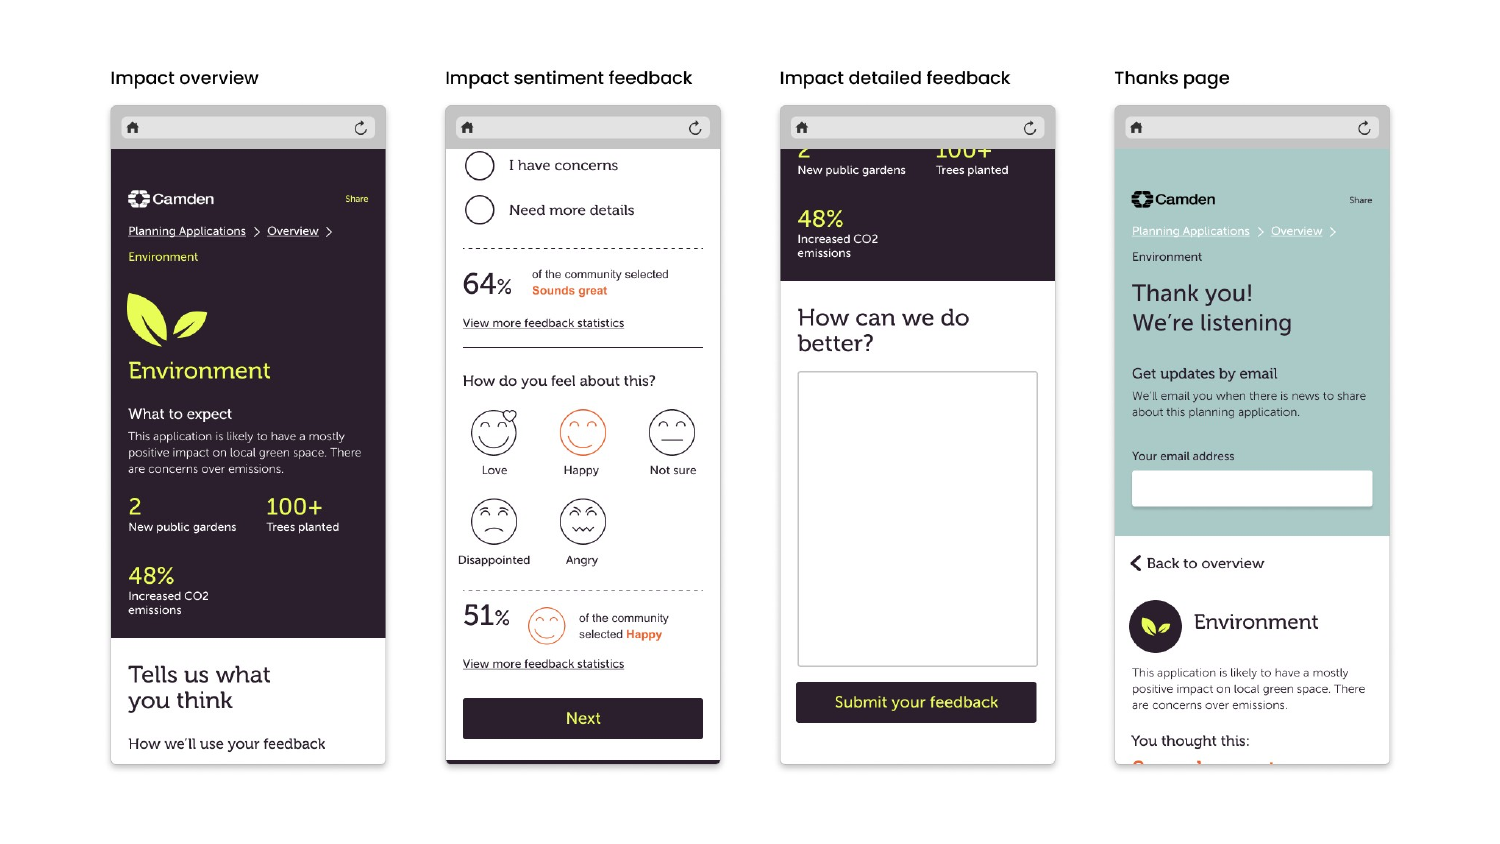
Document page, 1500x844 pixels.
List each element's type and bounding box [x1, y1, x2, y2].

picture [44, 24, 1456, 819]
